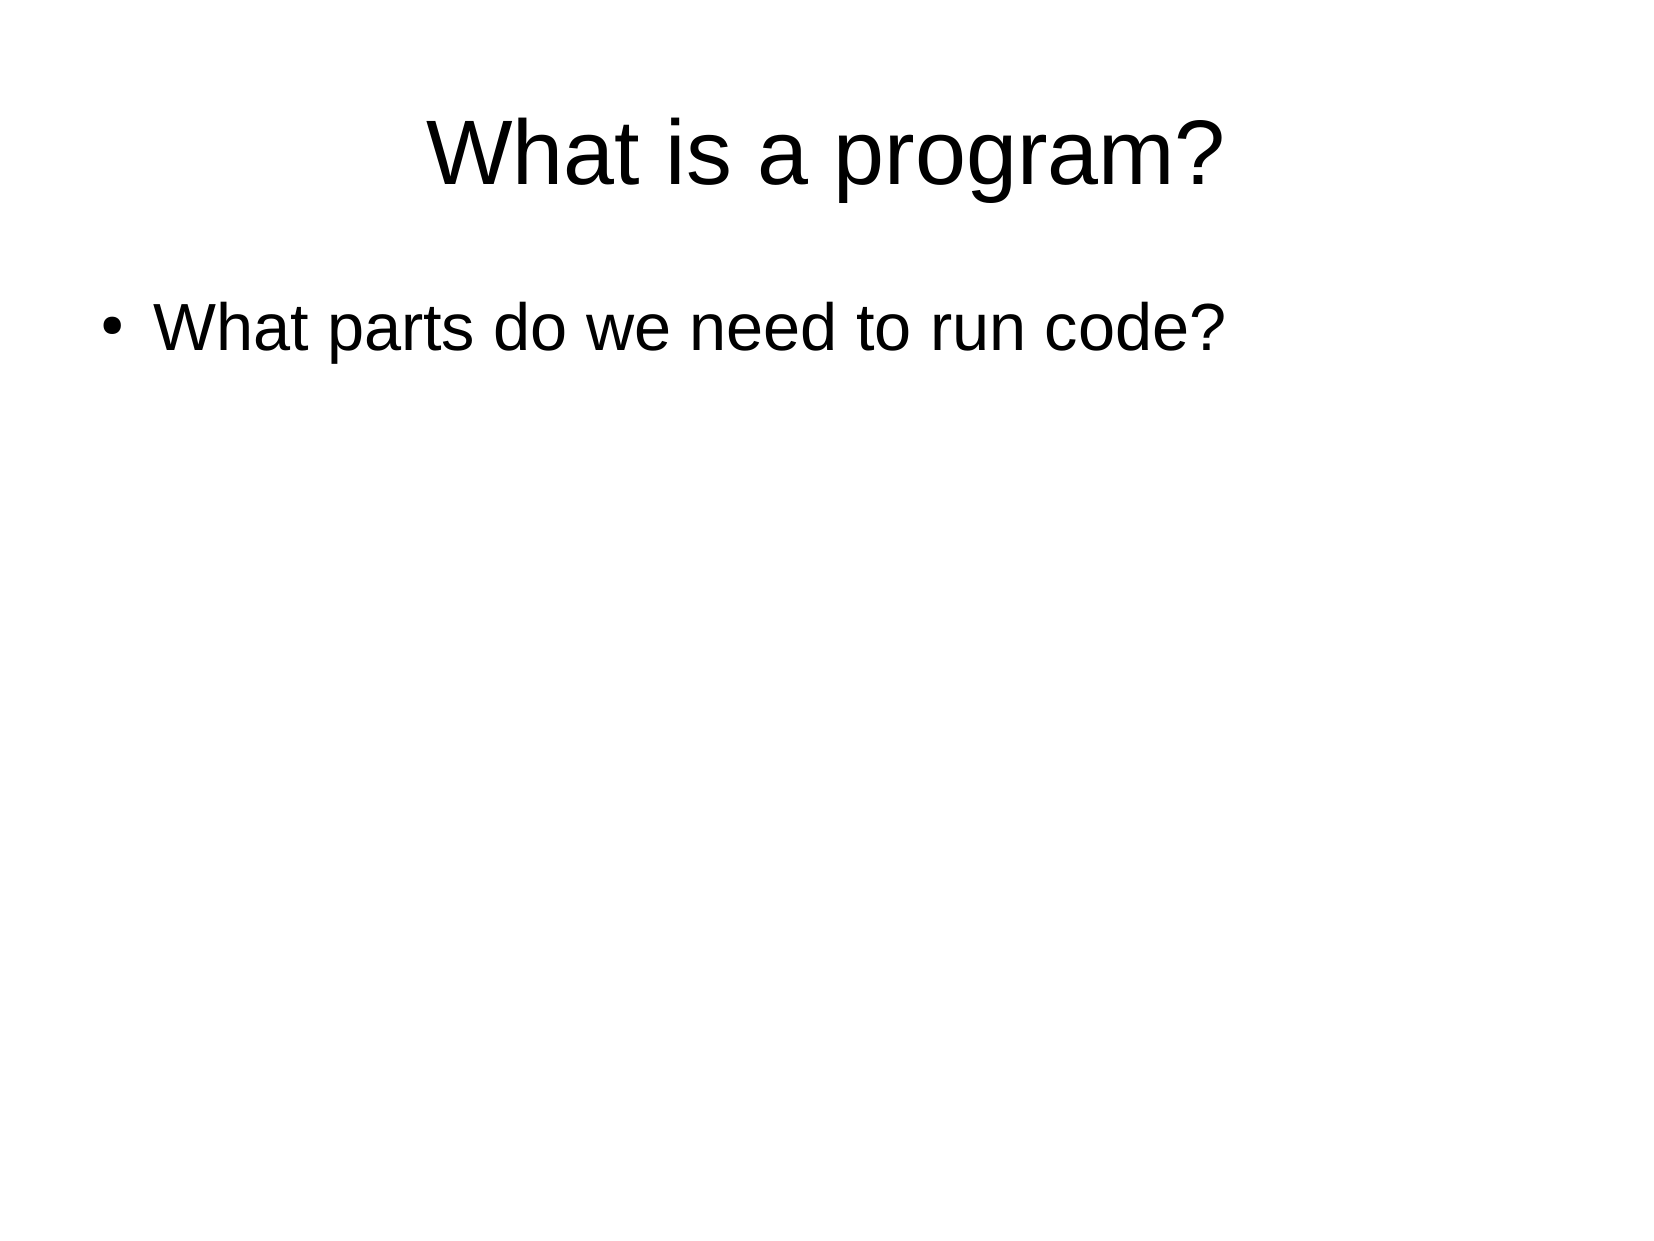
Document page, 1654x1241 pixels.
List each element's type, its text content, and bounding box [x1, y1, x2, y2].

list What parts do we need to run code? [82, 290, 1571, 1010]
title What is a program? [82, 49, 1571, 257]
